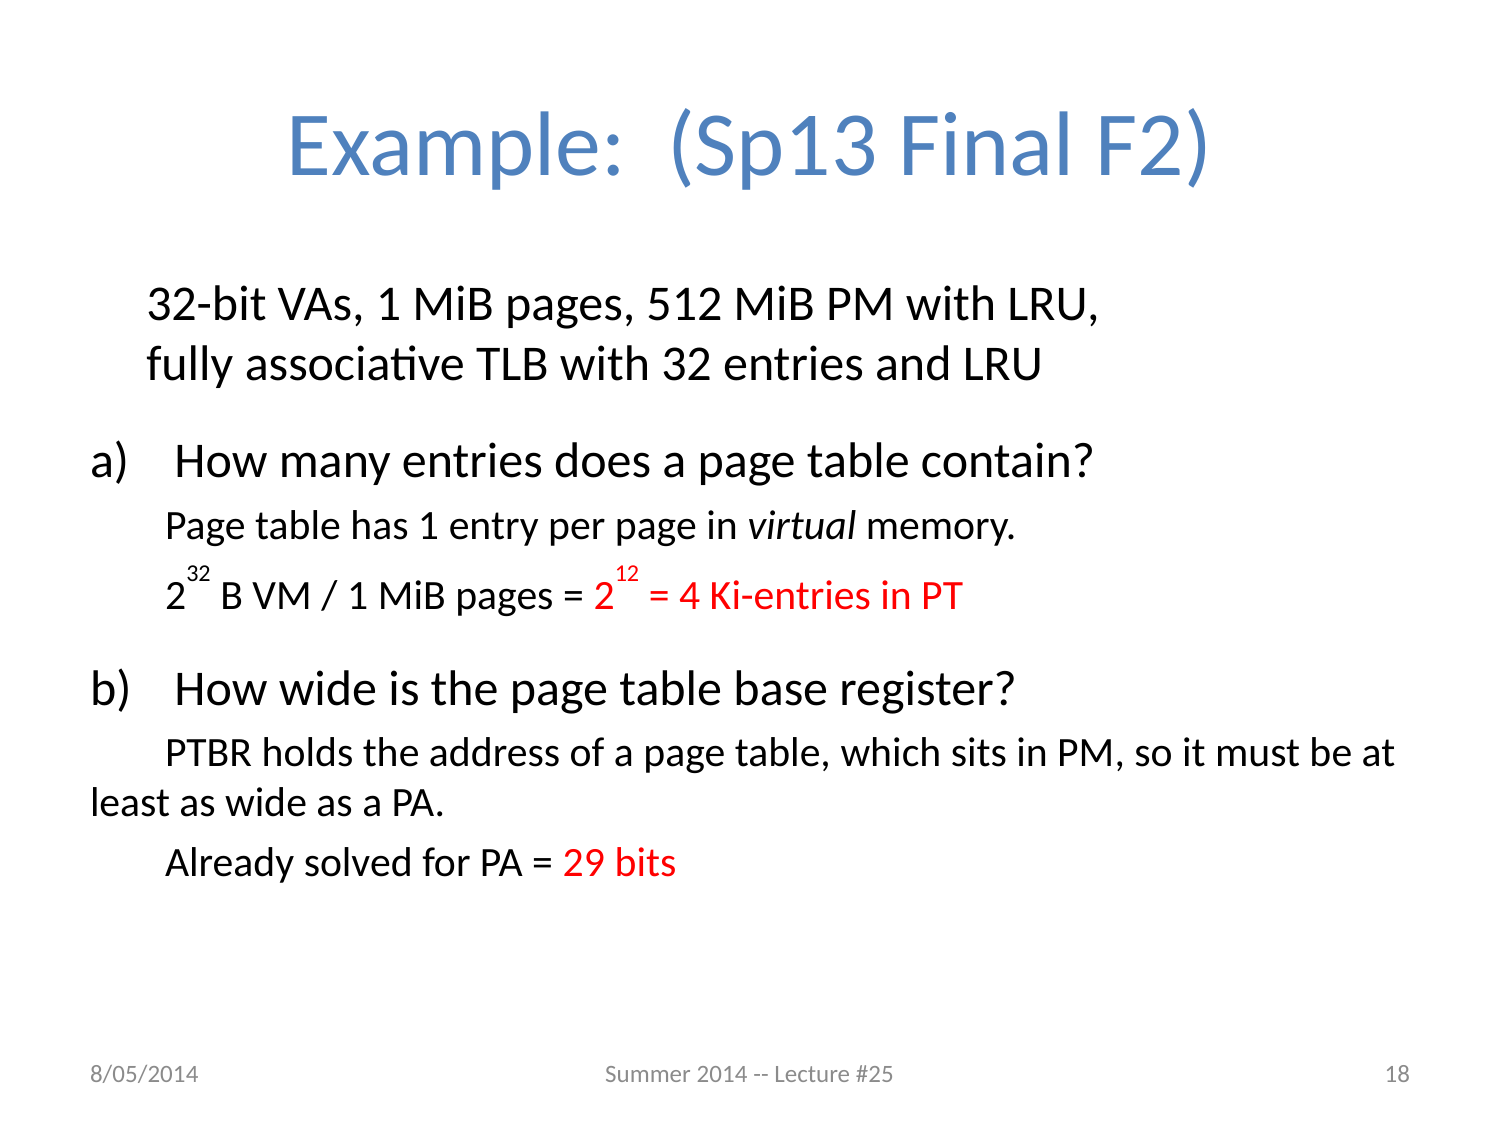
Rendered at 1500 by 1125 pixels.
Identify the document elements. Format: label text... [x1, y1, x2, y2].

slide_number 8/05/2014 [75, 1042, 425, 1103]
list 32-bit VAs, 1 MiB pages, 512 MiB PM with LRU, fully associative TLB with 32 entries and LRU How many entries does a page table contain? Page table has 1 entry per page in virtual memory. 232 B VM / 1 MiB pages = 212 = 4 Ki-entries in PT How wide is the page table base register? PTBR holds the address of a page table, which sits in PM, so it must be at least as wide as a PA. Already solved for PA = 29 bits [75, 262, 1425, 1073]
footer Summer 2014 -- Lecture #25 [512, 1042, 988, 1103]
title Example: (Sp13 Final F2) [75, 45, 1425, 233]
slide_number <number> [1074, 1042, 1425, 1103]
